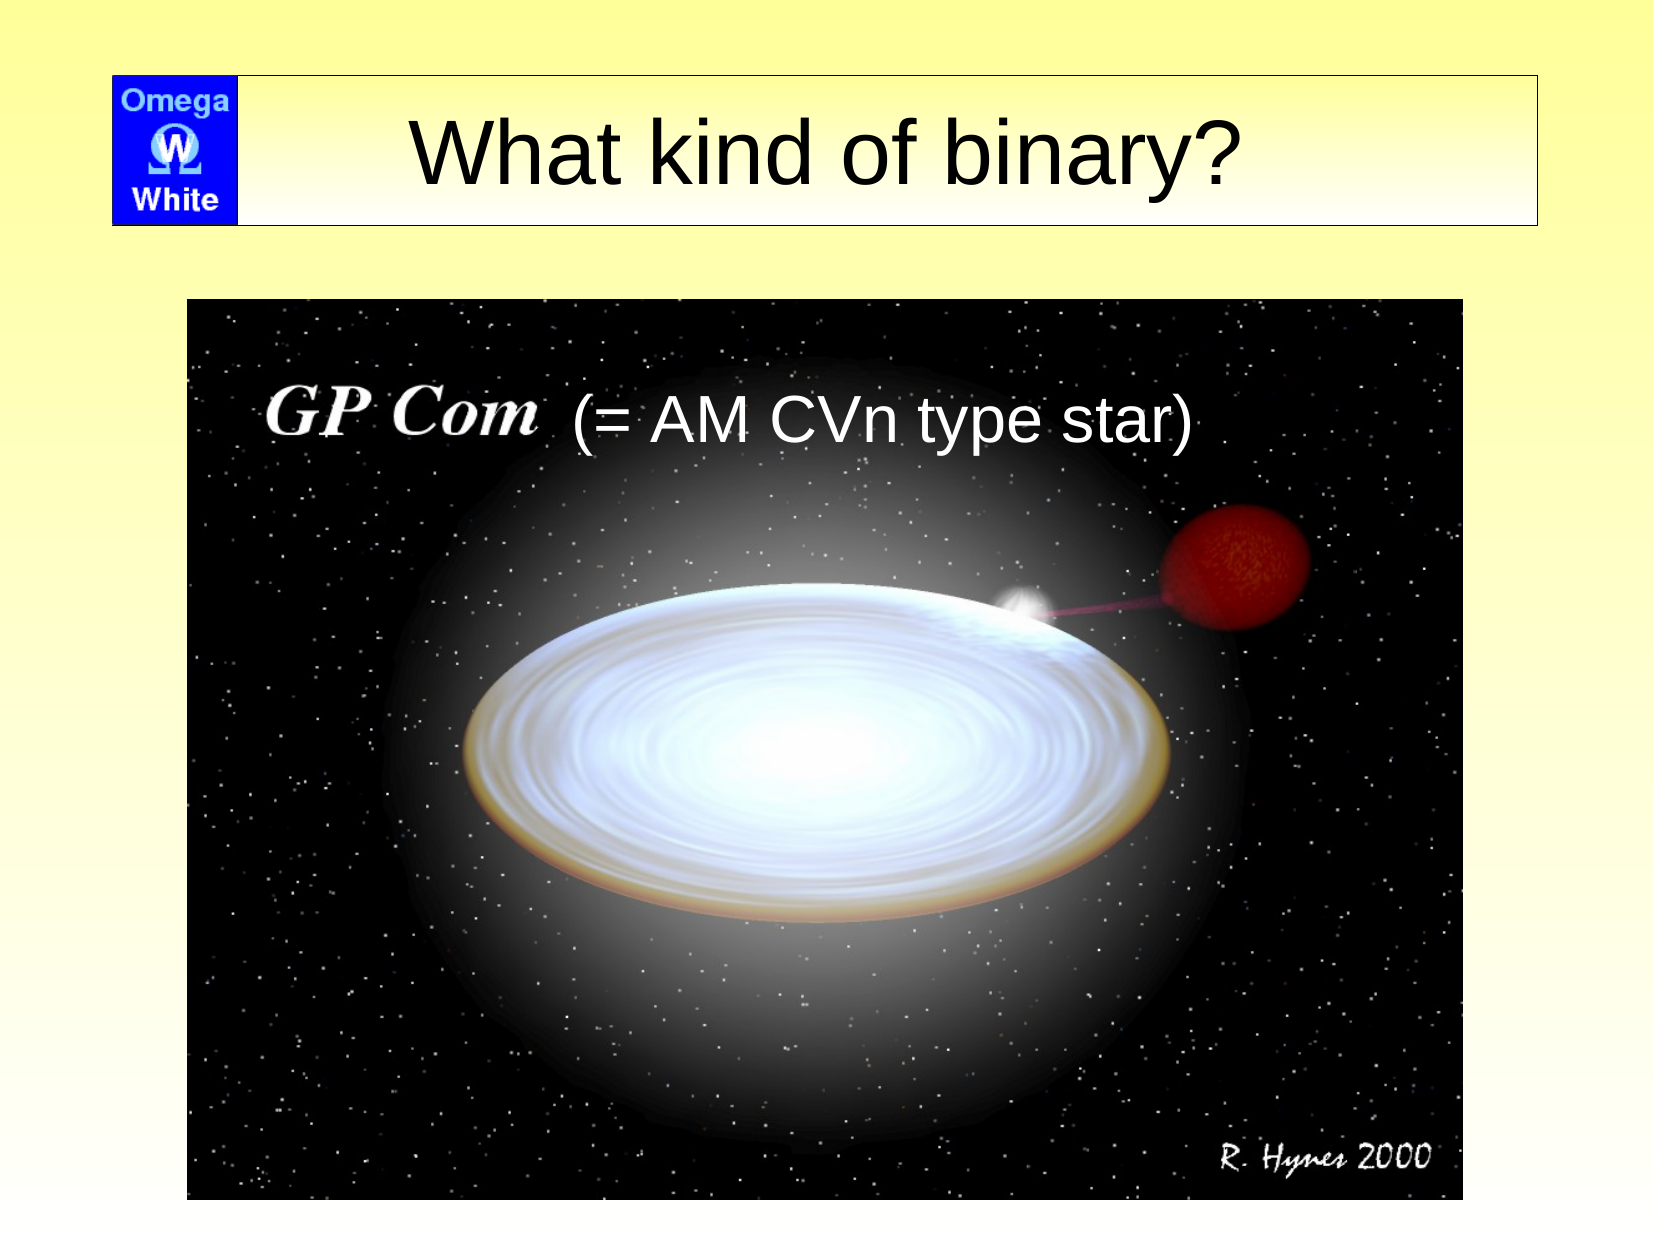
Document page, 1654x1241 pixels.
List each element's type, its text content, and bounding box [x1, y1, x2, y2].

picture [187, 299, 1463, 1201]
text_box (= AM CVn type star) [556, 375, 1201, 465]
title What kind of binary? [82, 49, 1571, 257]
